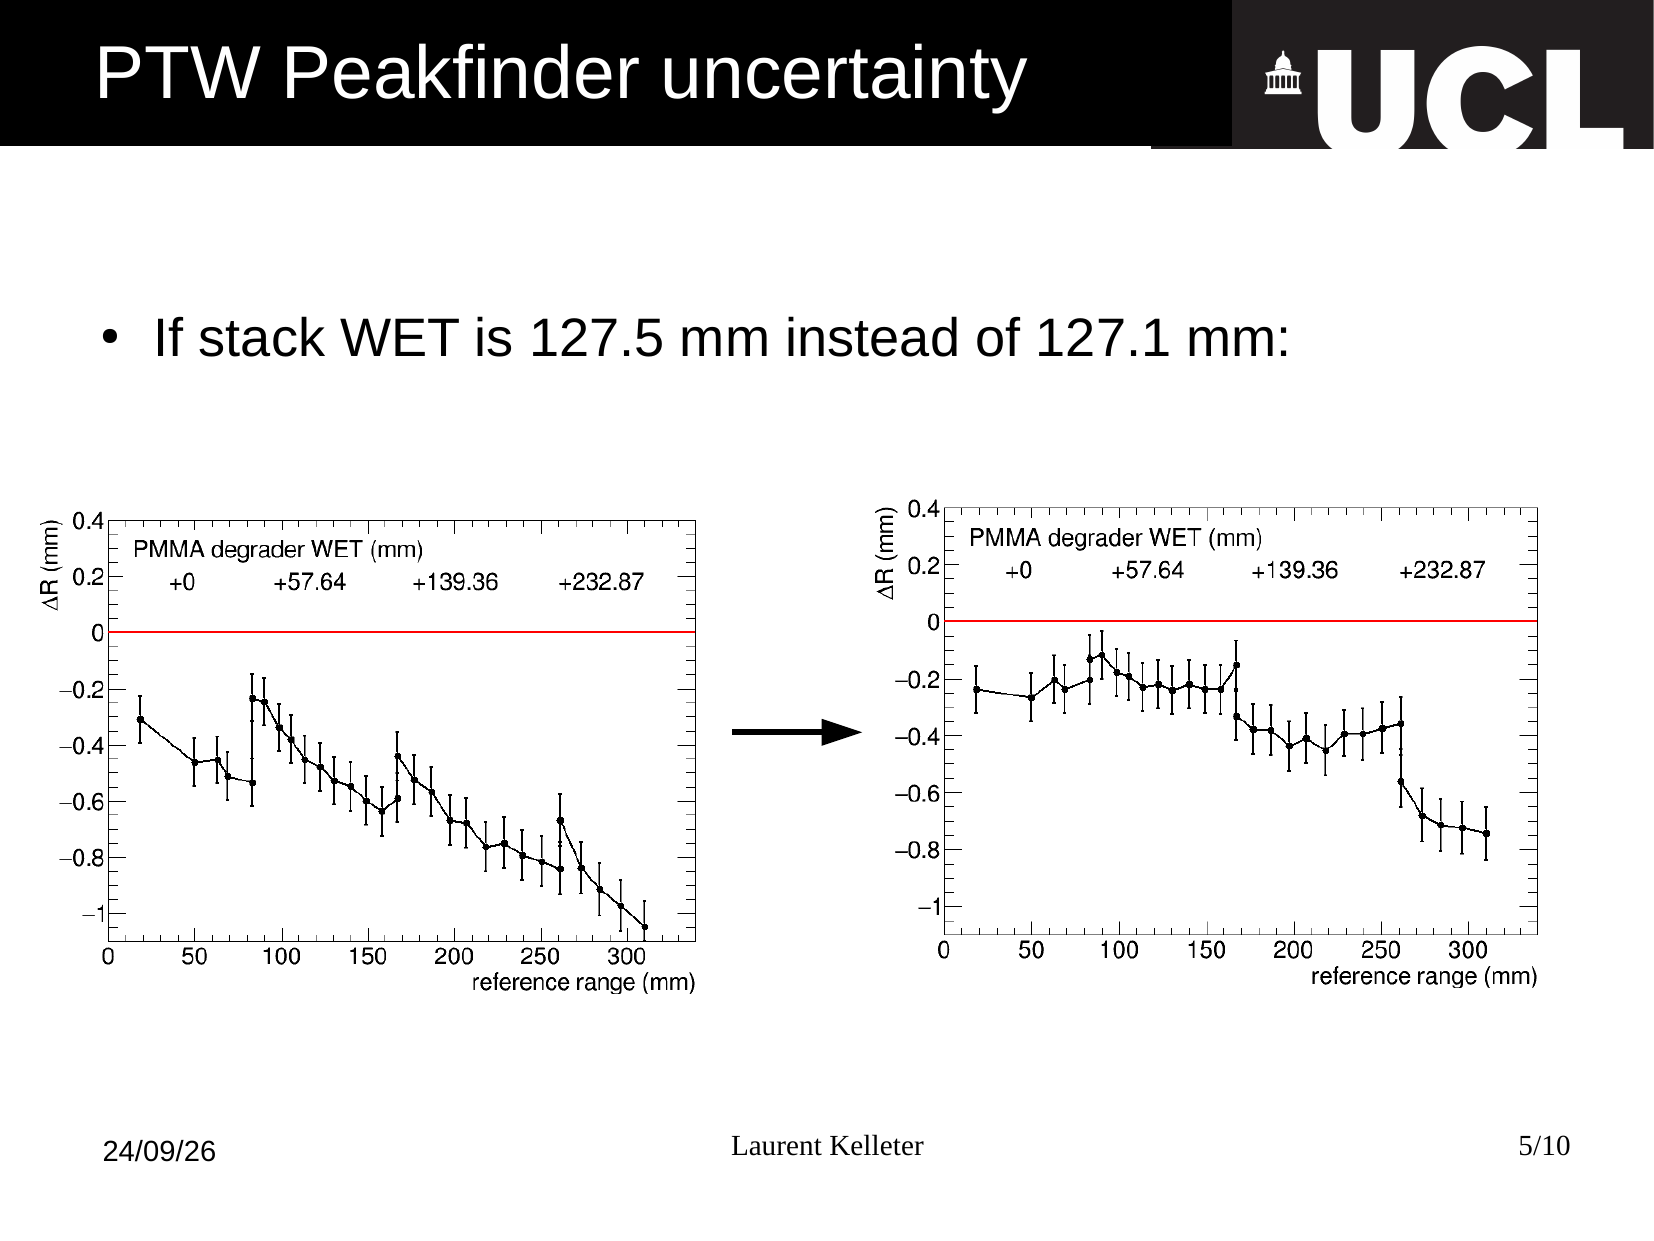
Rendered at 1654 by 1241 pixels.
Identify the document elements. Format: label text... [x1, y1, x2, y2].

title PTW Peakfinder uncertainty [94, 0, 1241, 147]
picture [1151, 0, 1654, 149]
list If stack WET is 127.5 mm instead of 127.1 mm: [82, 307, 1571, 963]
picture [35, 467, 768, 994]
picture [870, 454, 1611, 988]
